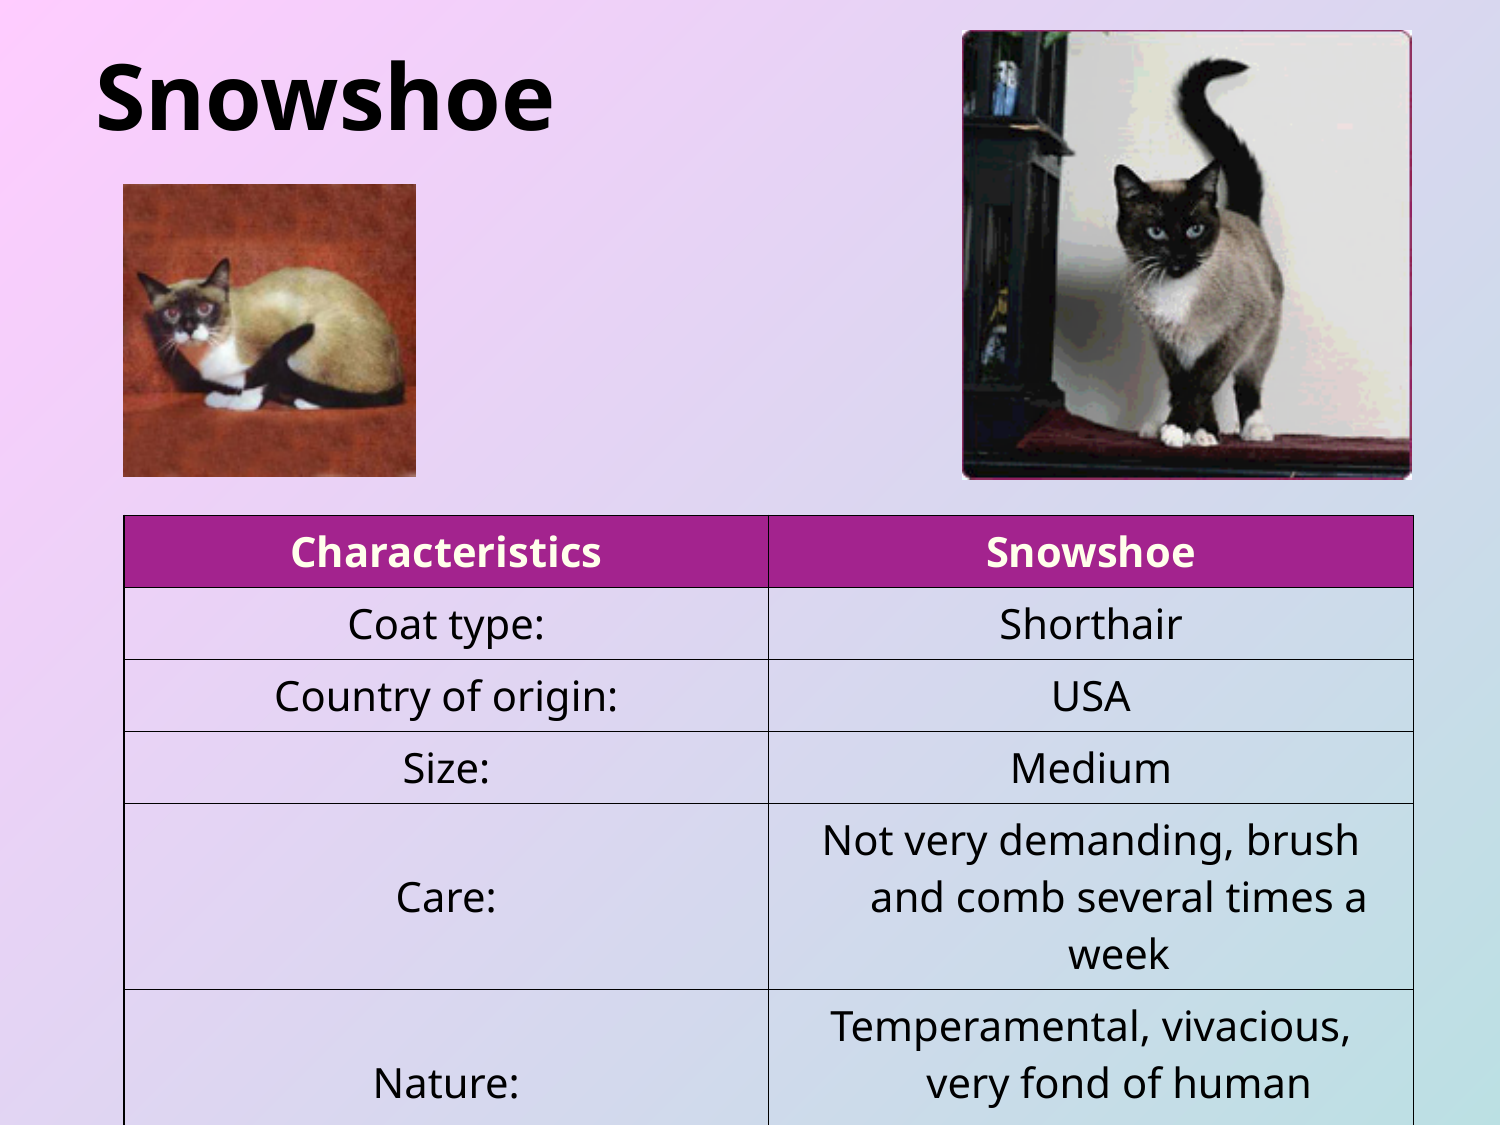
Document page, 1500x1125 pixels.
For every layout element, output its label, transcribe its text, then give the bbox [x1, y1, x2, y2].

table_cell Shorthair [769, 588, 1413, 659]
table_cell Care: [125, 804, 768, 989]
picture [123, 184, 416, 477]
table_header Characteristics [125, 516, 768, 587]
table_cell Country of origin: [125, 660, 768, 731]
table_cell Temperamental, vivacious, very fond of human company [769, 990, 1413, 1125]
table_cell Nature: [125, 990, 768, 1125]
title Snowshoe [0, 0, 1014, 188]
table_cell USA [769, 660, 1413, 731]
table_cell Size: [125, 732, 768, 803]
table_cell Not very demanding, brush and comb several times a week [769, 804, 1413, 989]
picture [962, 30, 1412, 480]
table_cell Coat type: [125, 588, 768, 659]
table_cell Medium [769, 732, 1413, 803]
table_header Snowshoe [769, 516, 1413, 587]
